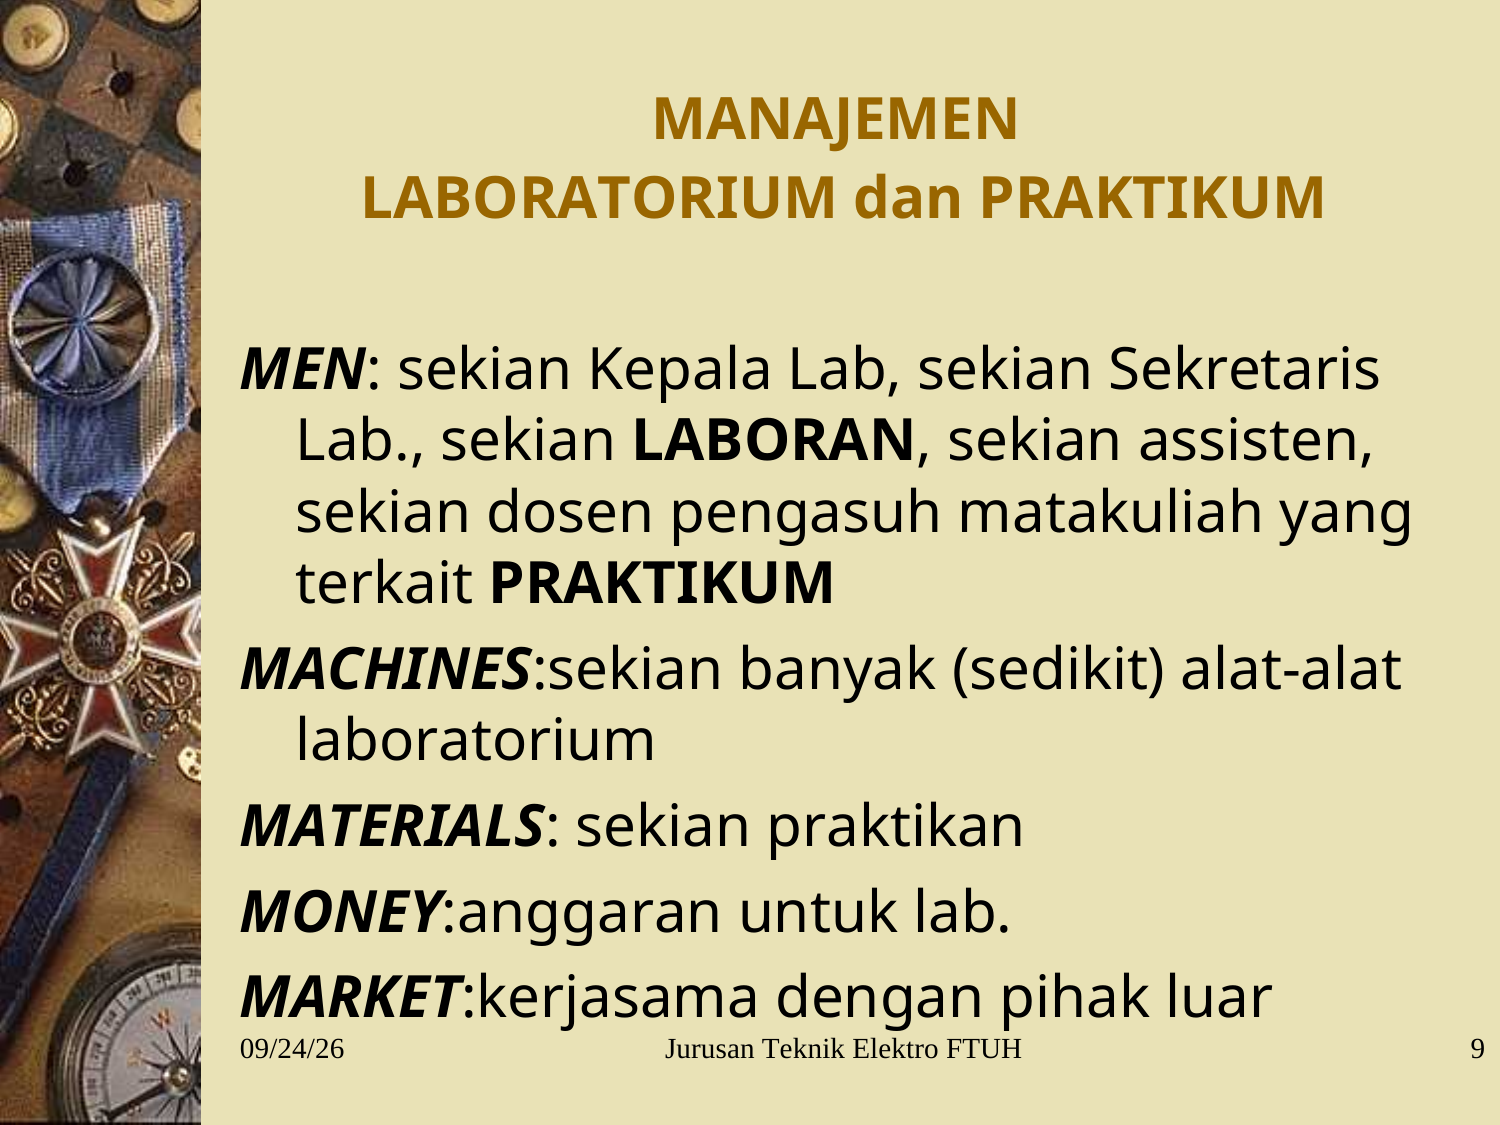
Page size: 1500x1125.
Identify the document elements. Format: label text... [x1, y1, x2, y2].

title MANAJEMEN LABORATORIUM dan PRAKTIKUM [224, 77, 1463, 235]
picture [0, 0, 201, 1125]
list MEN: sekian Kepala Lab, sekian Sekretaris Lab., sekian LABORAN, sekian assisten, sekian dosen pengasuh matakuliah yang terkait PRAKTIKUM MACHINES:sekian banyak (sedikit) alat-alat laboratorium MATERIALS: sekian praktikan MONEY:anggaran untuk lab. MARKET:kerjasama dengan pihak luar [224, 324, 1475, 1043]
